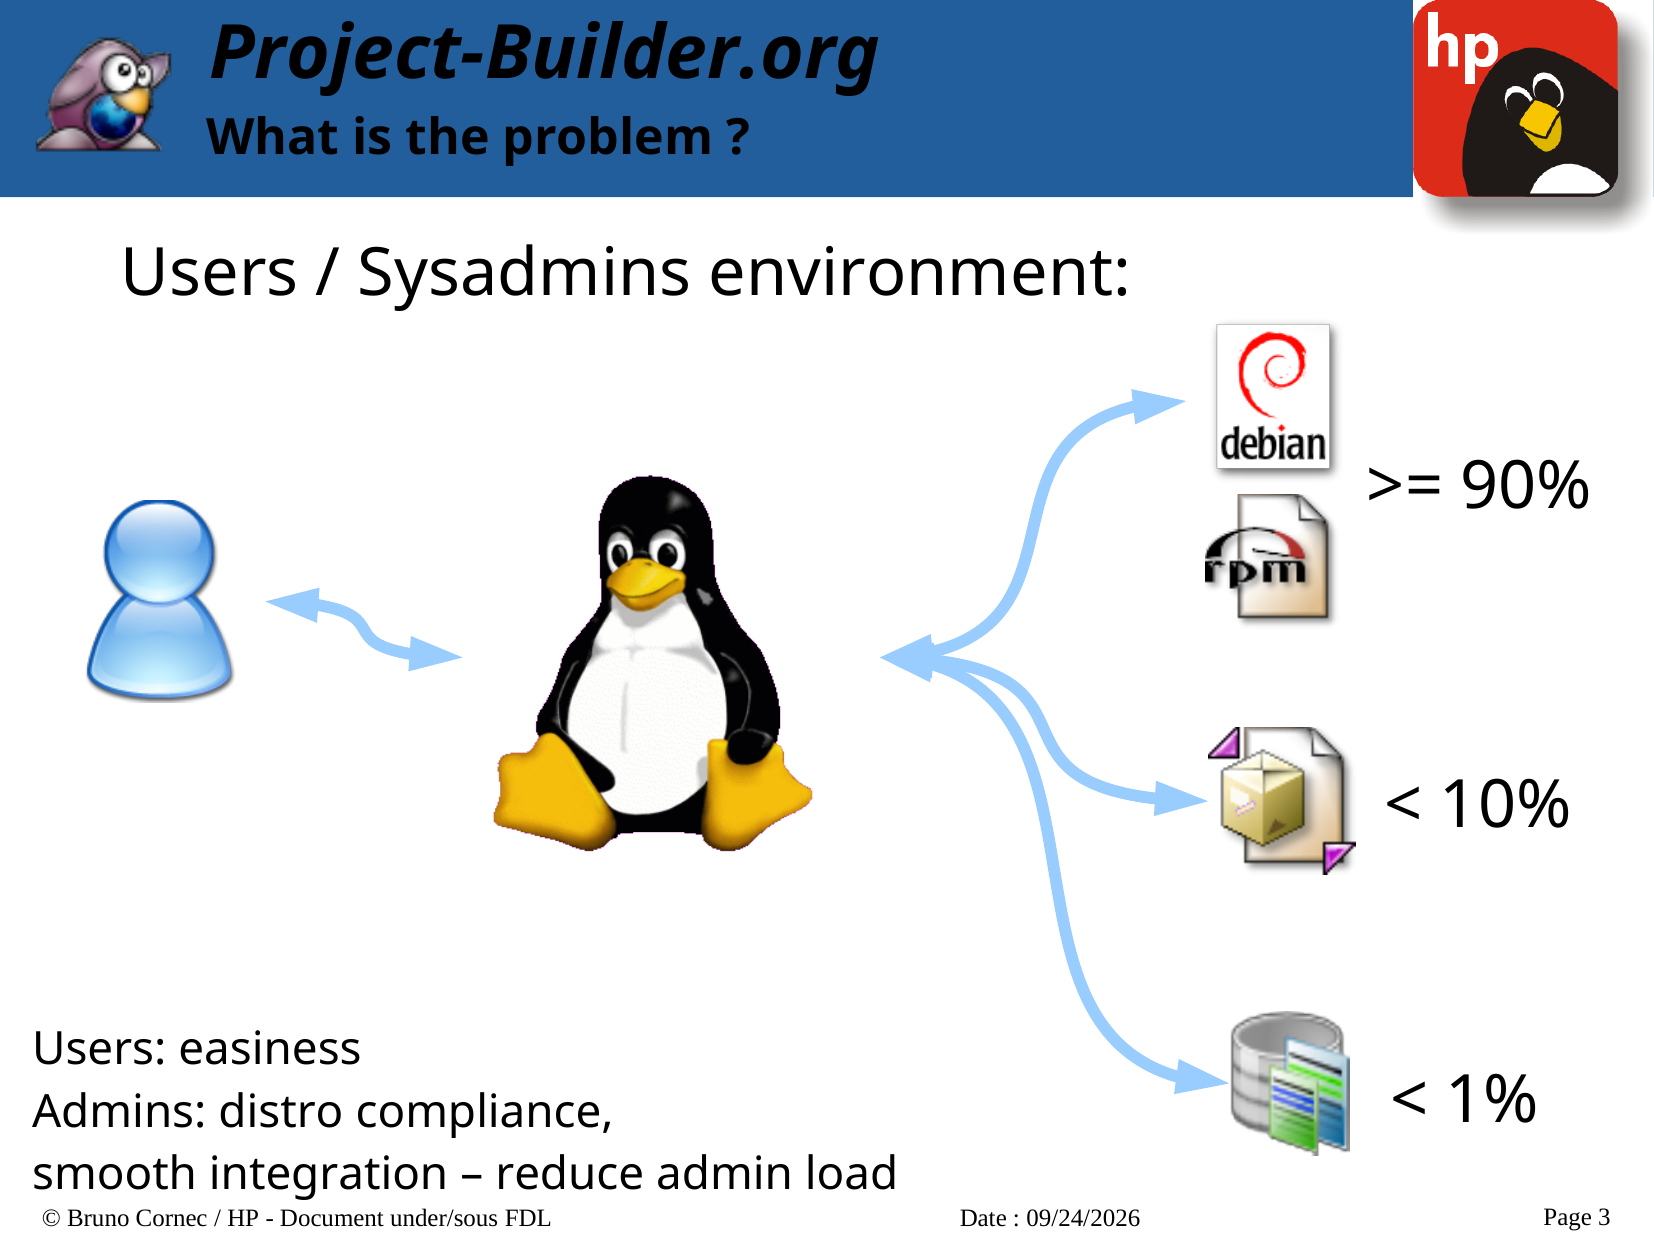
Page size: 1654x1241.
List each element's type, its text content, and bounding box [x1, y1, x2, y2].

text_box >= 90% [1366, 437, 1654, 523]
text_box Users: easiness Admins: distro compliance, smooth integration – reduce admin load [32, 1015, 1008, 1176]
picture [1205, 494, 1339, 629]
picture [1208, 727, 1356, 875]
picture [462, 430, 880, 884]
text_box Users / Sysadmins environment: [120, 224, 1204, 311]
picture [62, 500, 266, 703]
picture [1186, 311, 1364, 492]
picture [1229, 1011, 1350, 1156]
text_box < 10% [1384, 755, 1654, 842]
picture [0, 0, 211, 199]
text_box < 1% [1390, 1051, 1654, 1137]
picture [1413, 0, 1654, 235]
title What is the problem ? [206, 56, 1121, 218]
